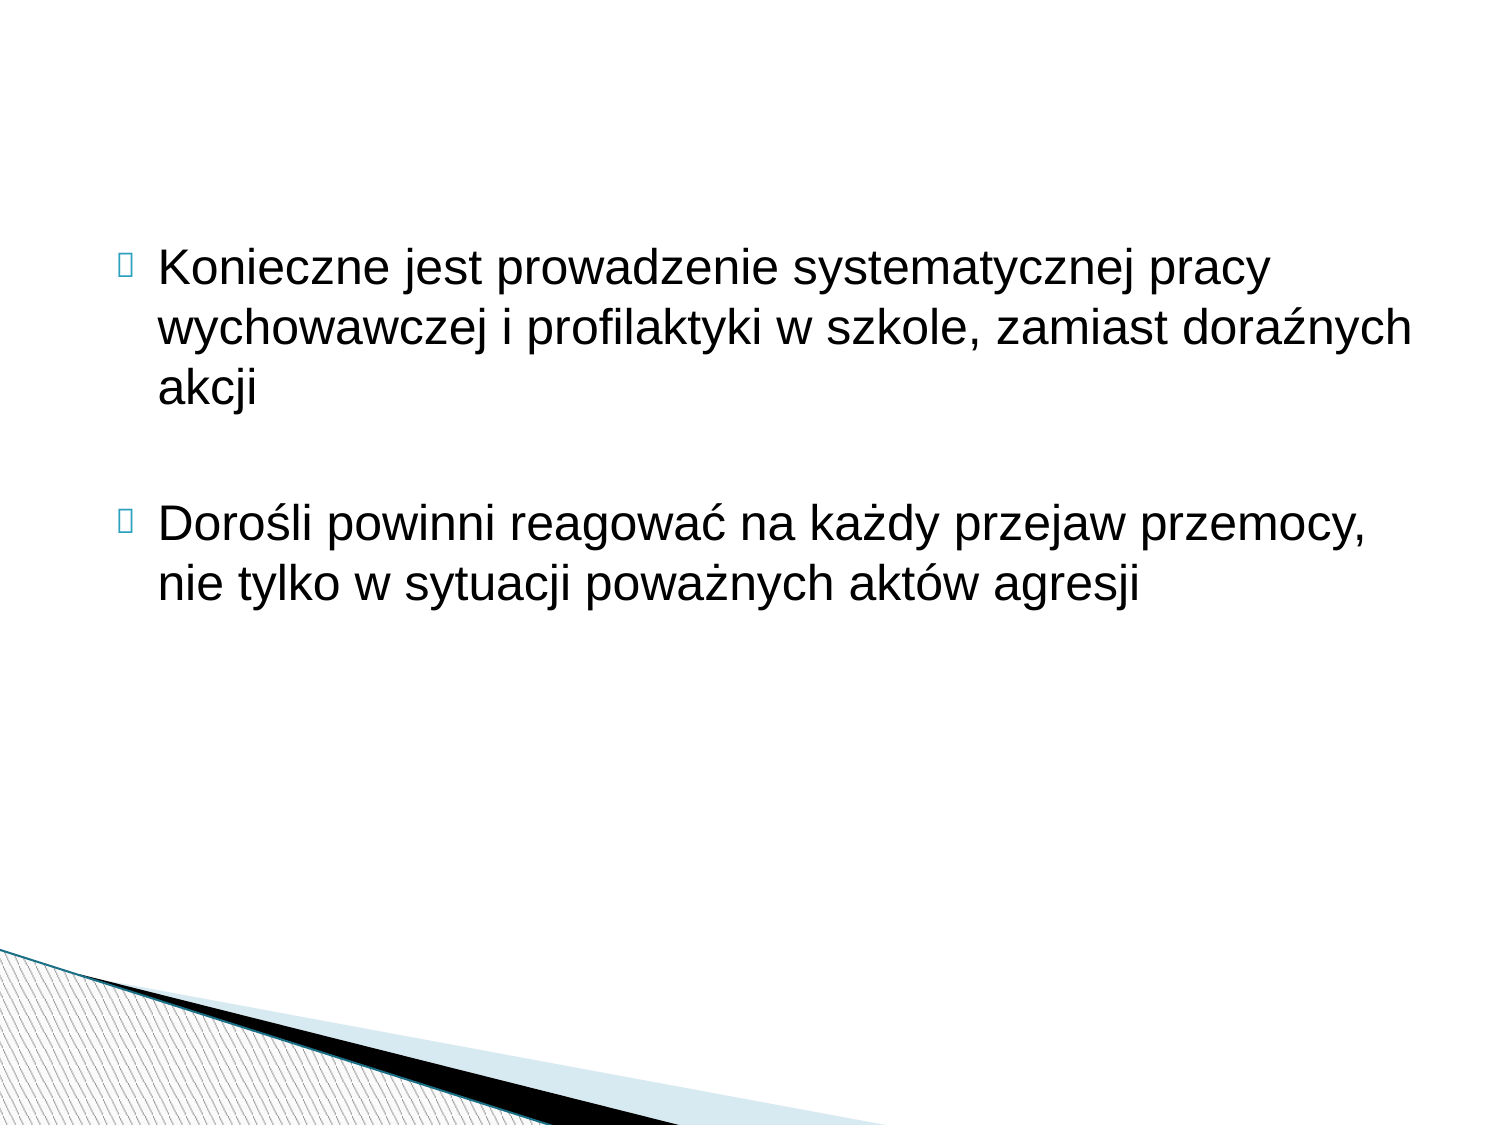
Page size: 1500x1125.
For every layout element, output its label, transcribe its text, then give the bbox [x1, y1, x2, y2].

list Konieczne jest prowadzenie systematycznej pracy wychowawczej i profilaktyki w szkole, zamiast doraźnych akcji Dorośli powinni reagować na każdy przejaw przemocy, nie tylko w sytuacji poważnych aktów agresji [82, 226, 1433, 1028]
picture [0, 952, 543, 1125]
